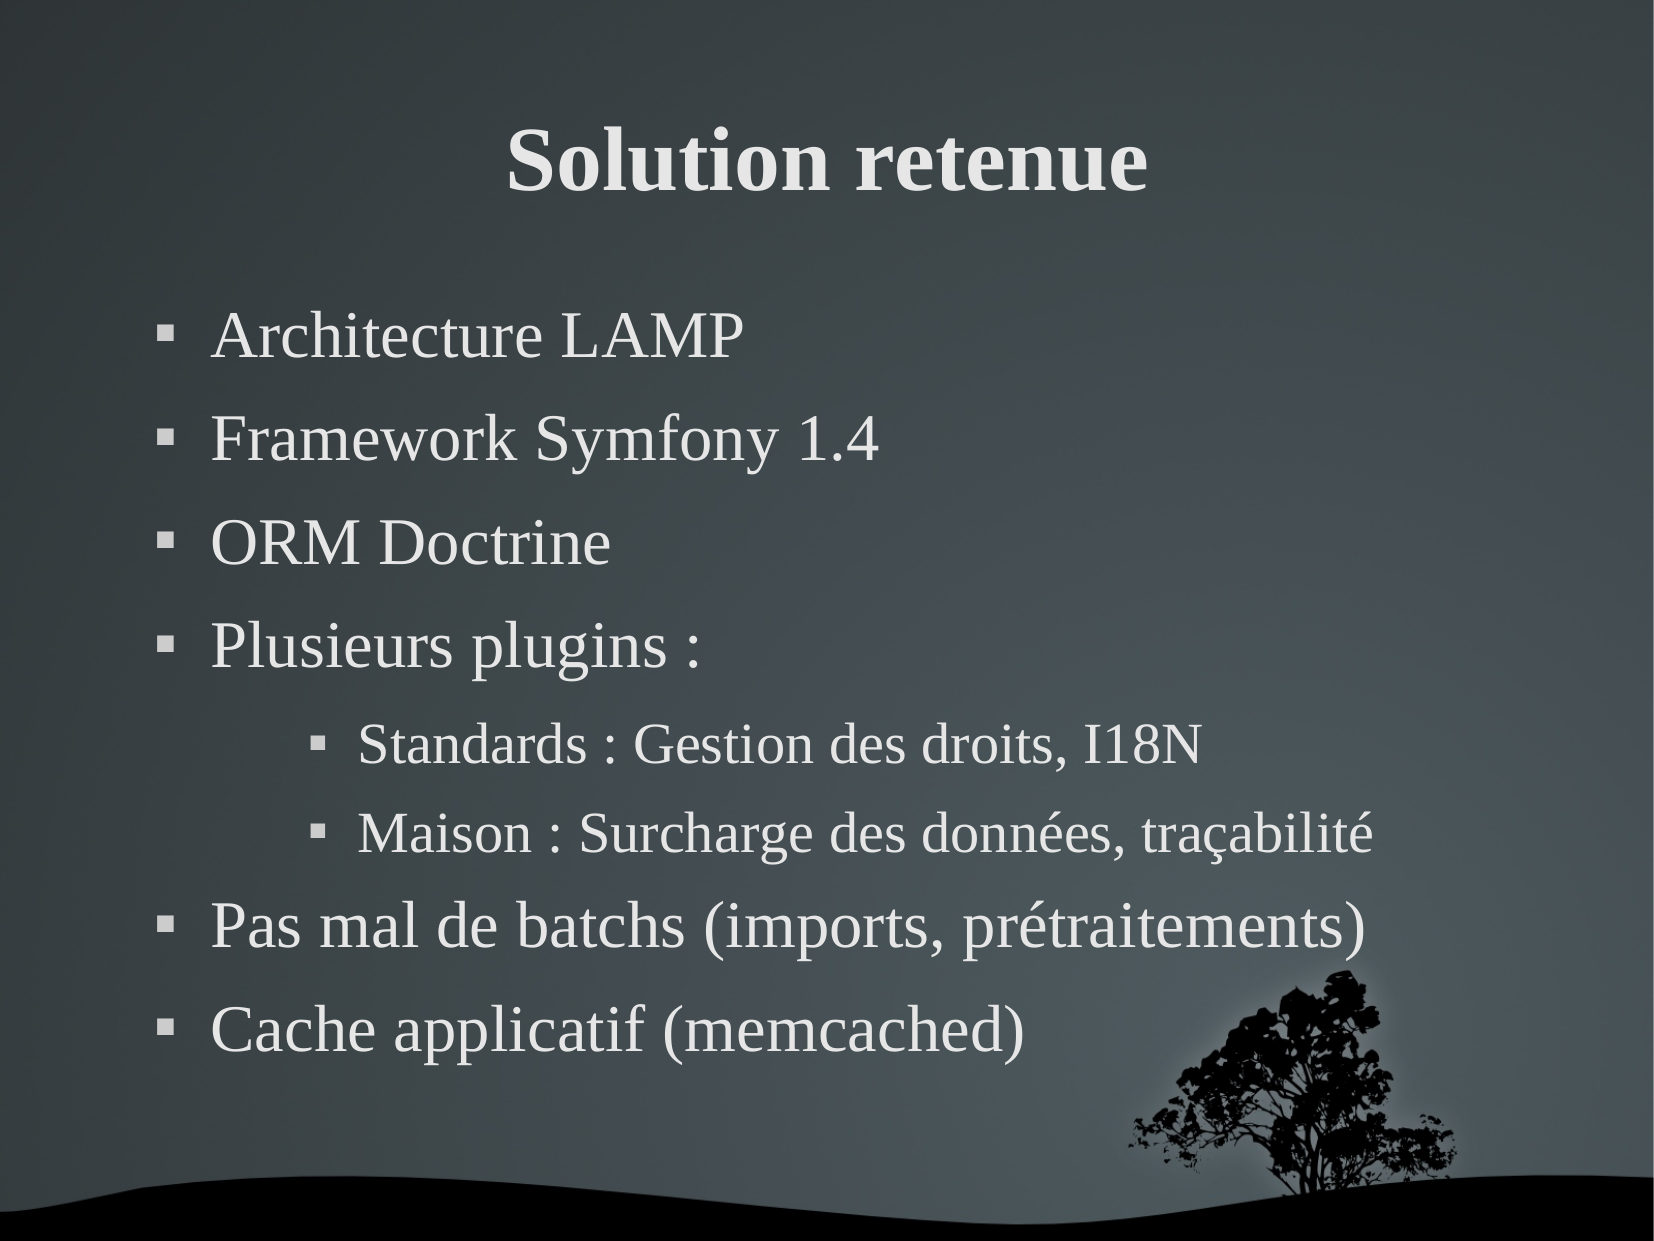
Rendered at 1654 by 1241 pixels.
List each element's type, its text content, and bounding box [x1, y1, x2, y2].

title Solution retenue [121, 55, 1534, 263]
list Architecture LAMP Framework Symfony 1.4 ORM Doctrine Plusieurs plugins : Standards : Gestion des droits, I18N Maison : Surcharge des données, traçabilité Pas mal de batchs (imports, prétraitements) Cache applicatif (memcached) [121, 297, 1534, 1119]
picture [0, 0, 1654, 1241]
